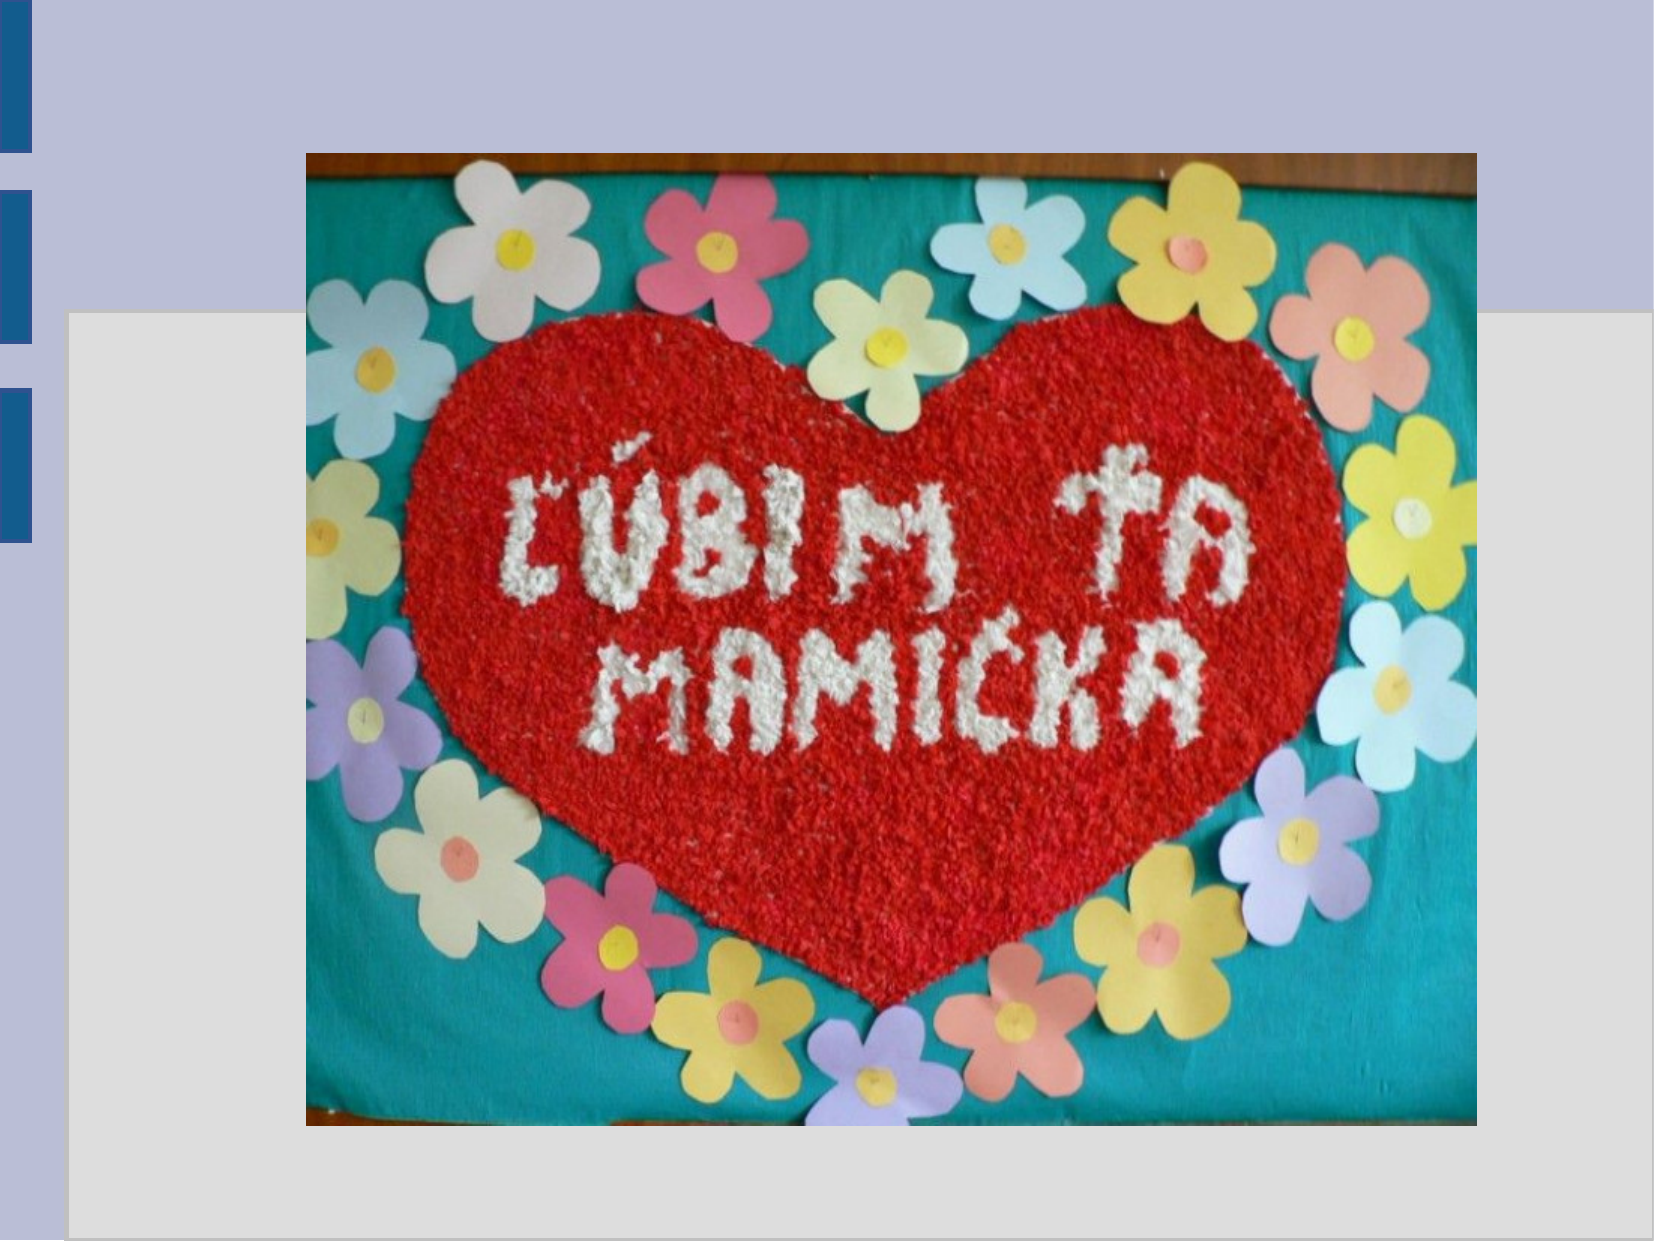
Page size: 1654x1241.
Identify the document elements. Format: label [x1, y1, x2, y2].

picture [306, 153, 1477, 1126]
